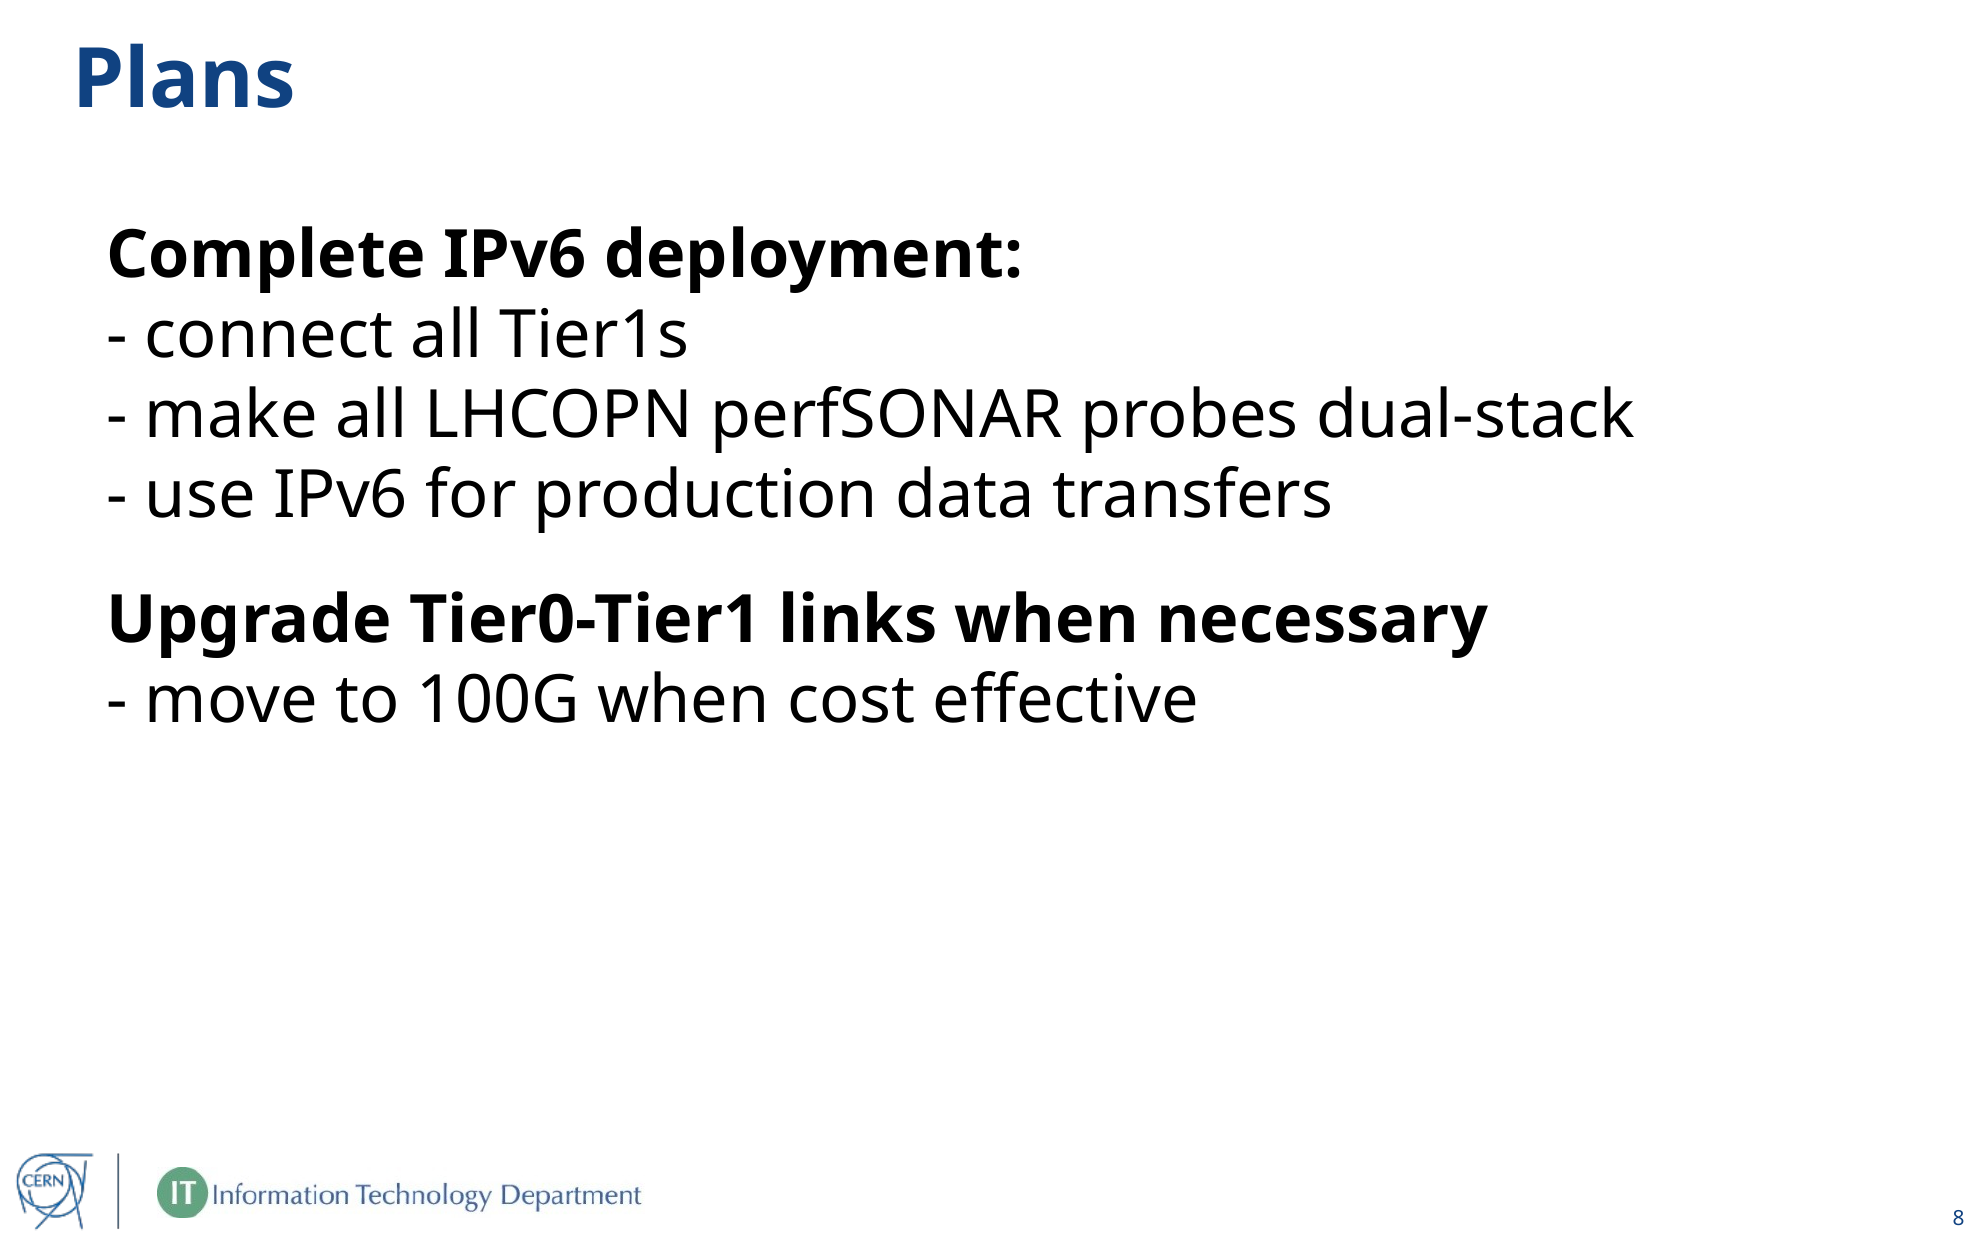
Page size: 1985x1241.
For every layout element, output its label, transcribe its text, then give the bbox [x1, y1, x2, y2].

title Plans [72, 0, 1834, 166]
picture [38, 1207, 55, 1215]
picture [19, 1188, 64, 1207]
picture [51, 1200, 64, 1215]
picture [16, 1188, 64, 1236]
text_box Complete IPv6 deployment: - connect all Tier1s - make all LHCOPN perfSONAR probes dual-stack - use IPv6 for production data transfers Upgrade Tier0-Tier1 links when necessary - move to 100G when cost effective [91, 203, 1921, 1241]
